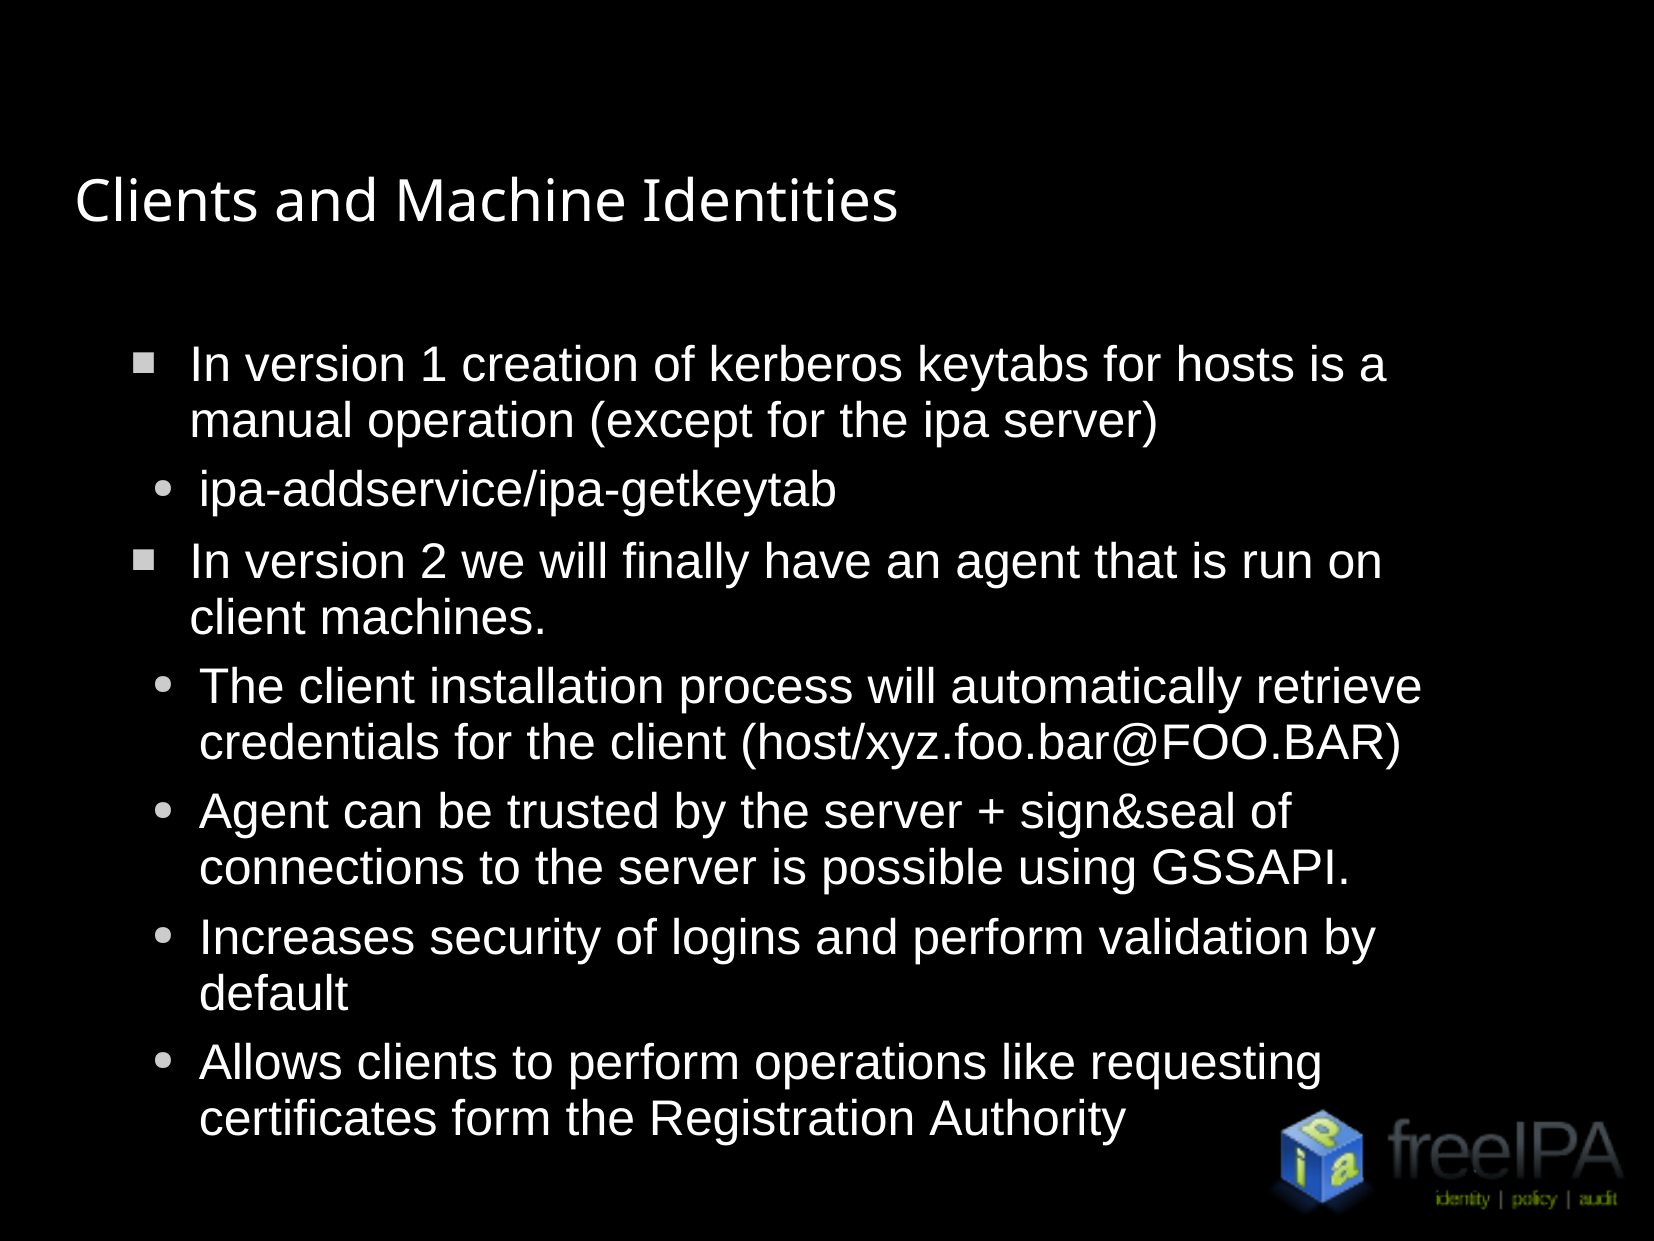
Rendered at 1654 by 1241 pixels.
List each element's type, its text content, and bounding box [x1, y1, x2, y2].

title Clients and Machine Identities [74, 95, 1506, 303]
picture [1269, 1105, 1634, 1220]
list In version 1 creation of kerberos keytabs for hosts is a manual operation (except for the ipa server) ipa-addservice/ipa-getkeytab In version 2 we will finally have an agent that is run on client machines. The client installation process will automatically retrieve credentials for the client (host/xyz.foo.bar@FOO.BAR) Agent can be trusted by the server + sign&seal of connections to the server is possible using GSSAPI. Increases security of logins and perform validation by default Allows clients to perform operations like requesting certificates form the Registration Authority [77, 264, 1500, 1146]
